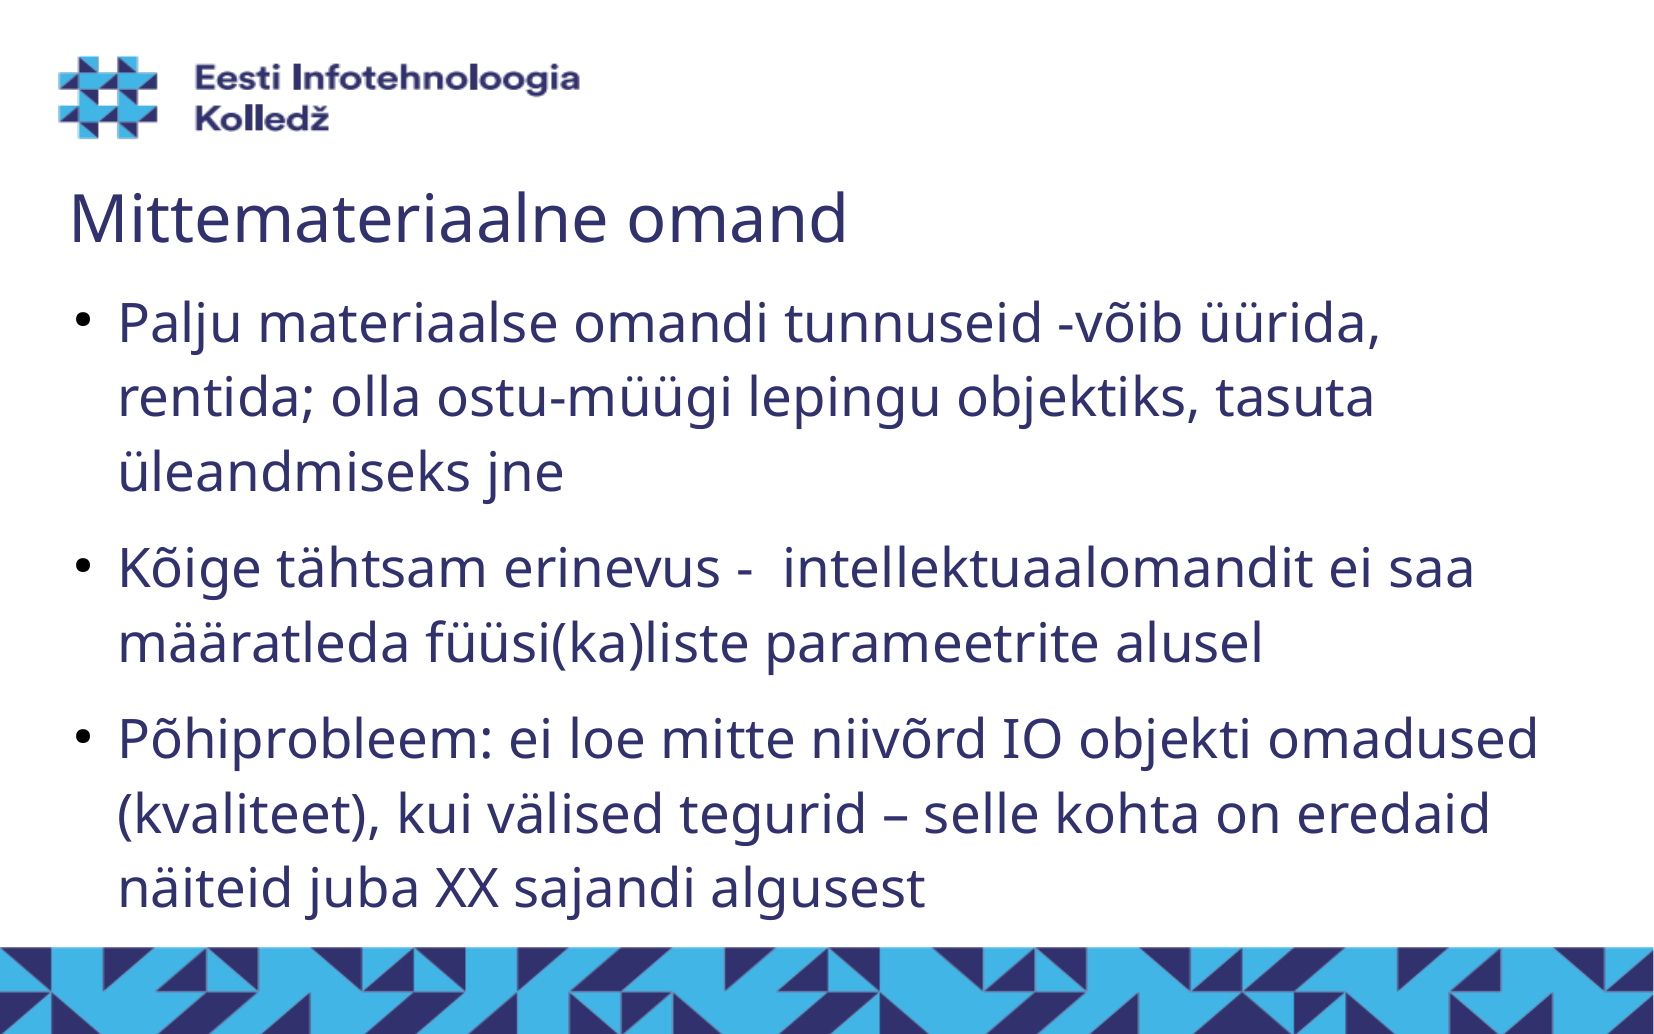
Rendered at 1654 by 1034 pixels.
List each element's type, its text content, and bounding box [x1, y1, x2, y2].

title Mittemateriaalne omand [68, 147, 1536, 283]
list Palju materiaalse omandi tunnuseid -võib üürida, rentida; olla ostu-müügi lepingu objektiks, tasuta üleandmiseks jne Kõige tähtsam erinevus - intellektuaalomandit ei saa määratleda füüsi(ka)liste parameetrite alusel Põhiprobleem: ei loe mitte niivõrd IO objekti omadused (kvaliteet), kui välised tegurid – selle kohta on eredaid näiteid juba XX sajandi algusest [59, 283, 1595, 936]
